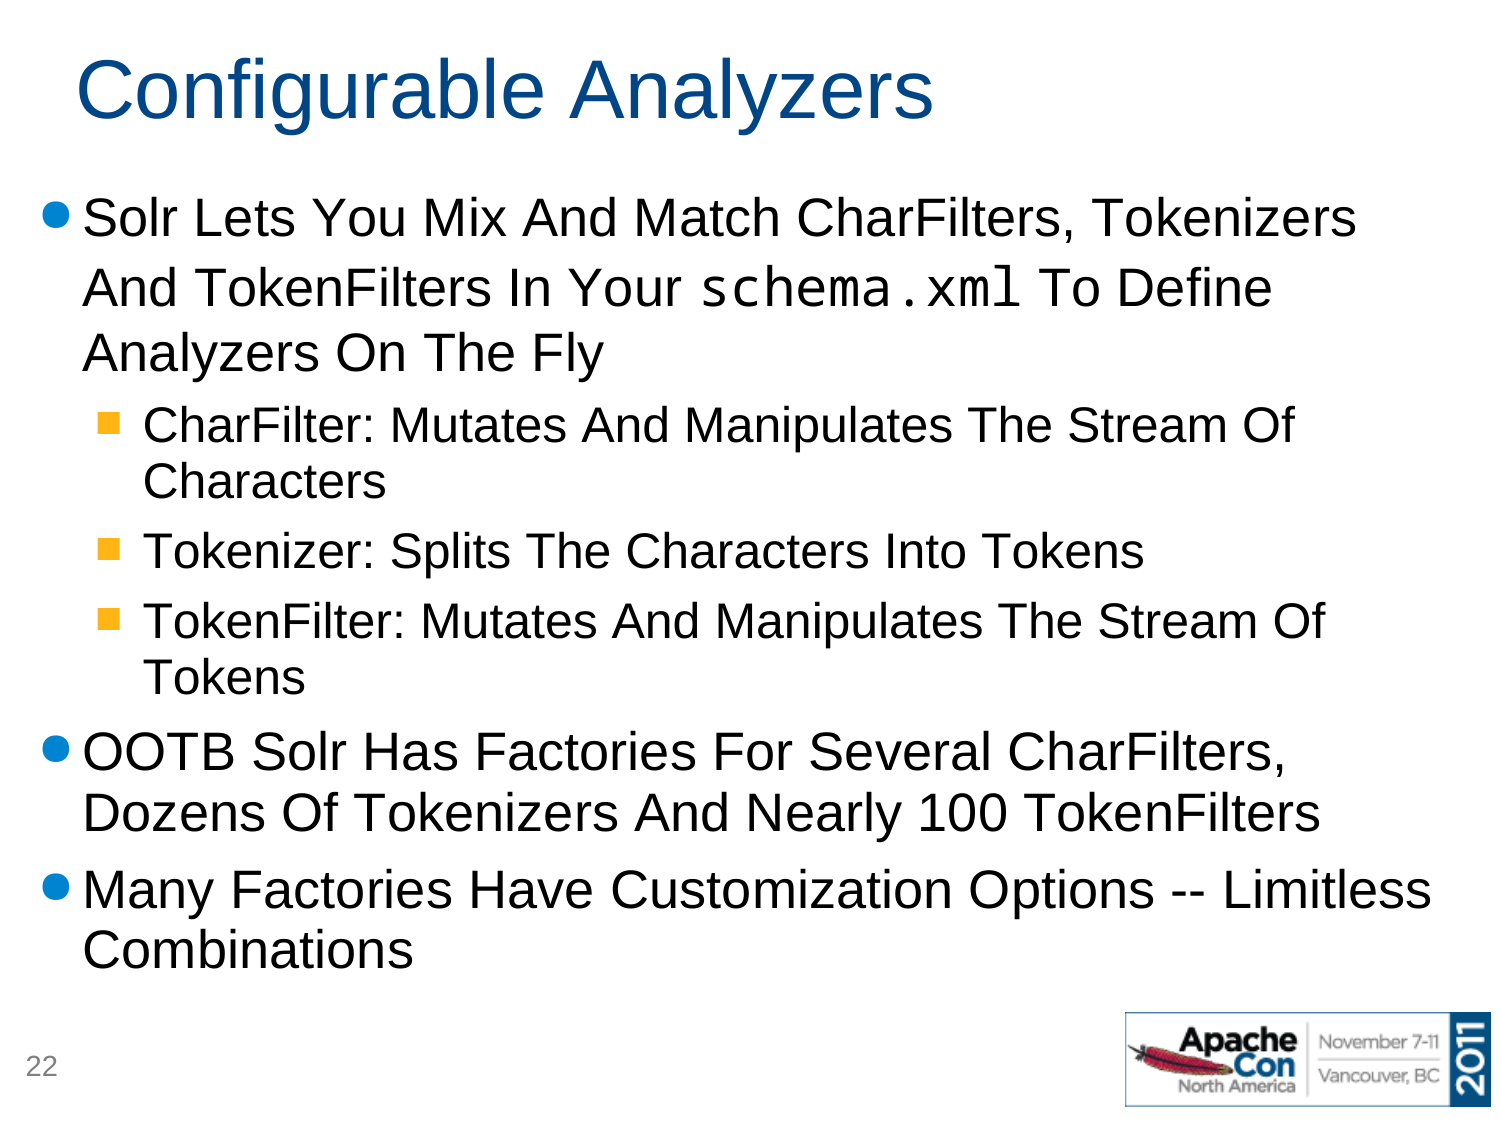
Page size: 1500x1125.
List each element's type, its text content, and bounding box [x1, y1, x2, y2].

list Solr Lets You Mix And Match CharFilters, Tokenizers And TokenFilters In Your schema.xml To Define Analyzers On The Fly CharFilter: Mutates And Manipulates The Stream Of Characters Tokenizer: Splits The Characters Into Tokens TokenFilter: Mutates And Manipulates The Stream Of Tokens OOTB Solr Has Factories For Several CharFilters, Dozens Of Tokenizers And Nearly 100 TokenFilters Many Factories Have Customization Options -- Limitless Combinations [37, 187, 1463, 991]
title Configurable Analyzers [75, 0, 1425, 181]
picture [1125, 1012, 1491, 1107]
